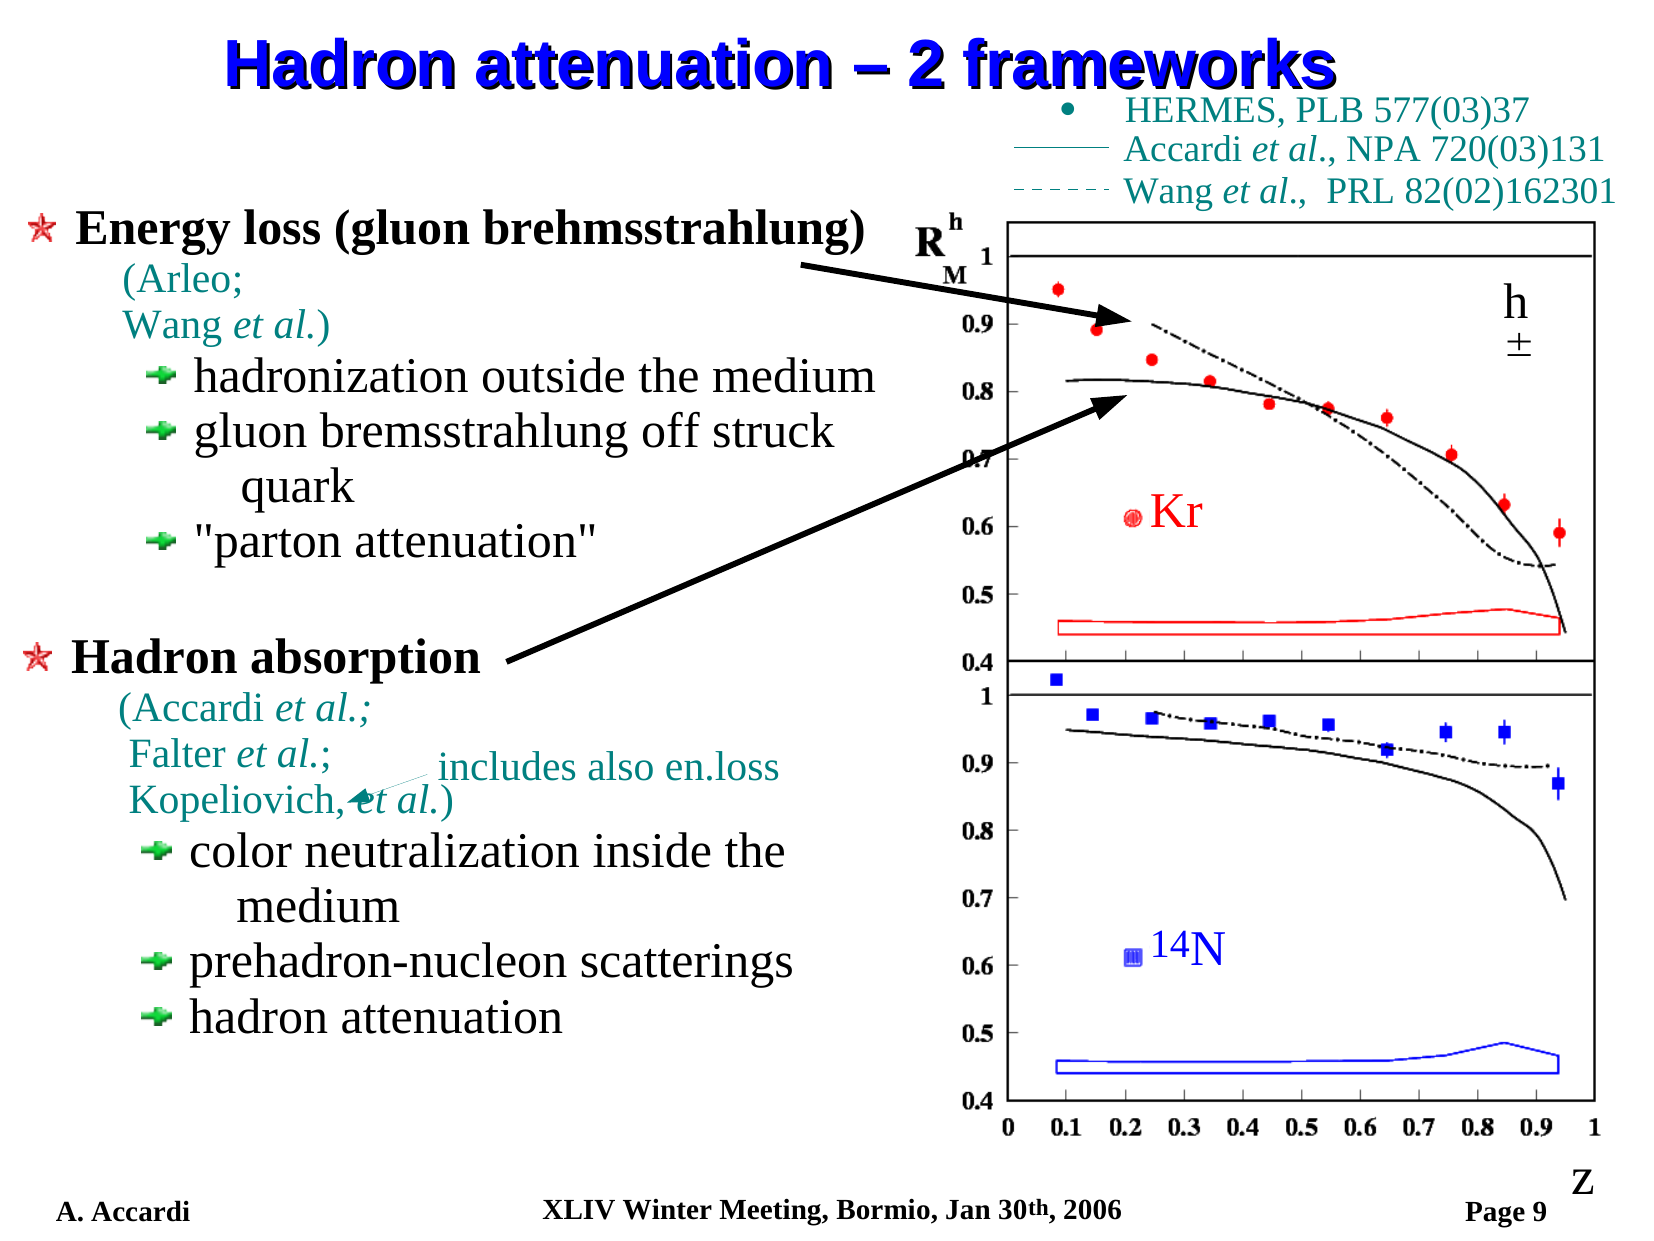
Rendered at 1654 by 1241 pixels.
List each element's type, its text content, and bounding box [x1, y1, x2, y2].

text_box Hadron absorption (Accardi et al.; Falter et al.; Kopeliovich, et al.) color neutralization inside the medium prehadron-nucleon scatterings hadron attenuation [23, 628, 938, 1027]
text_box Kr [1149, 483, 1206, 547]
text_box Wang et al., PRL 82(02)162301 [1123, 169, 1618, 216]
text_box Hadron attenuation – 2 frameworks [29, 23, 1625, 109]
text_box 14N [1149, 920, 1231, 985]
text_box Energy loss (gluon brehmsstrahlung) (Arleo; Wang et al.) hadronization outside the medium gluon bremsstrahlung off struck quark "parton attenuation" [28, 199, 918, 548]
text_box includes also en.loss [437, 743, 781, 794]
picture [898, 180, 1654, 1241]
text_box Accardi et al., NPA 720(03)131 [1123, 128, 1606, 169]
text_box h [1503, 273, 1553, 343]
text_box Energy loss (gluon brehmsstrahlung) (Arleo; Wang et al.) hadronization outside the medium gluon bremsstrahlung off struck quark "parton attenuation" [782, 489, 918, 548]
text_box XLIV Winter Meeting, Bormio, Jan 30th, 2006 [542, 1193, 1123, 1233]
text_box Page <number> [1465, 1195, 1654, 1234]
text_box z [1571, 1145, 1597, 1195]
text_box  HERMES, PLB 577(03)37 [1061, 109, 1533, 139]
text_box A. Accardi [37, 1187, 209, 1241]
